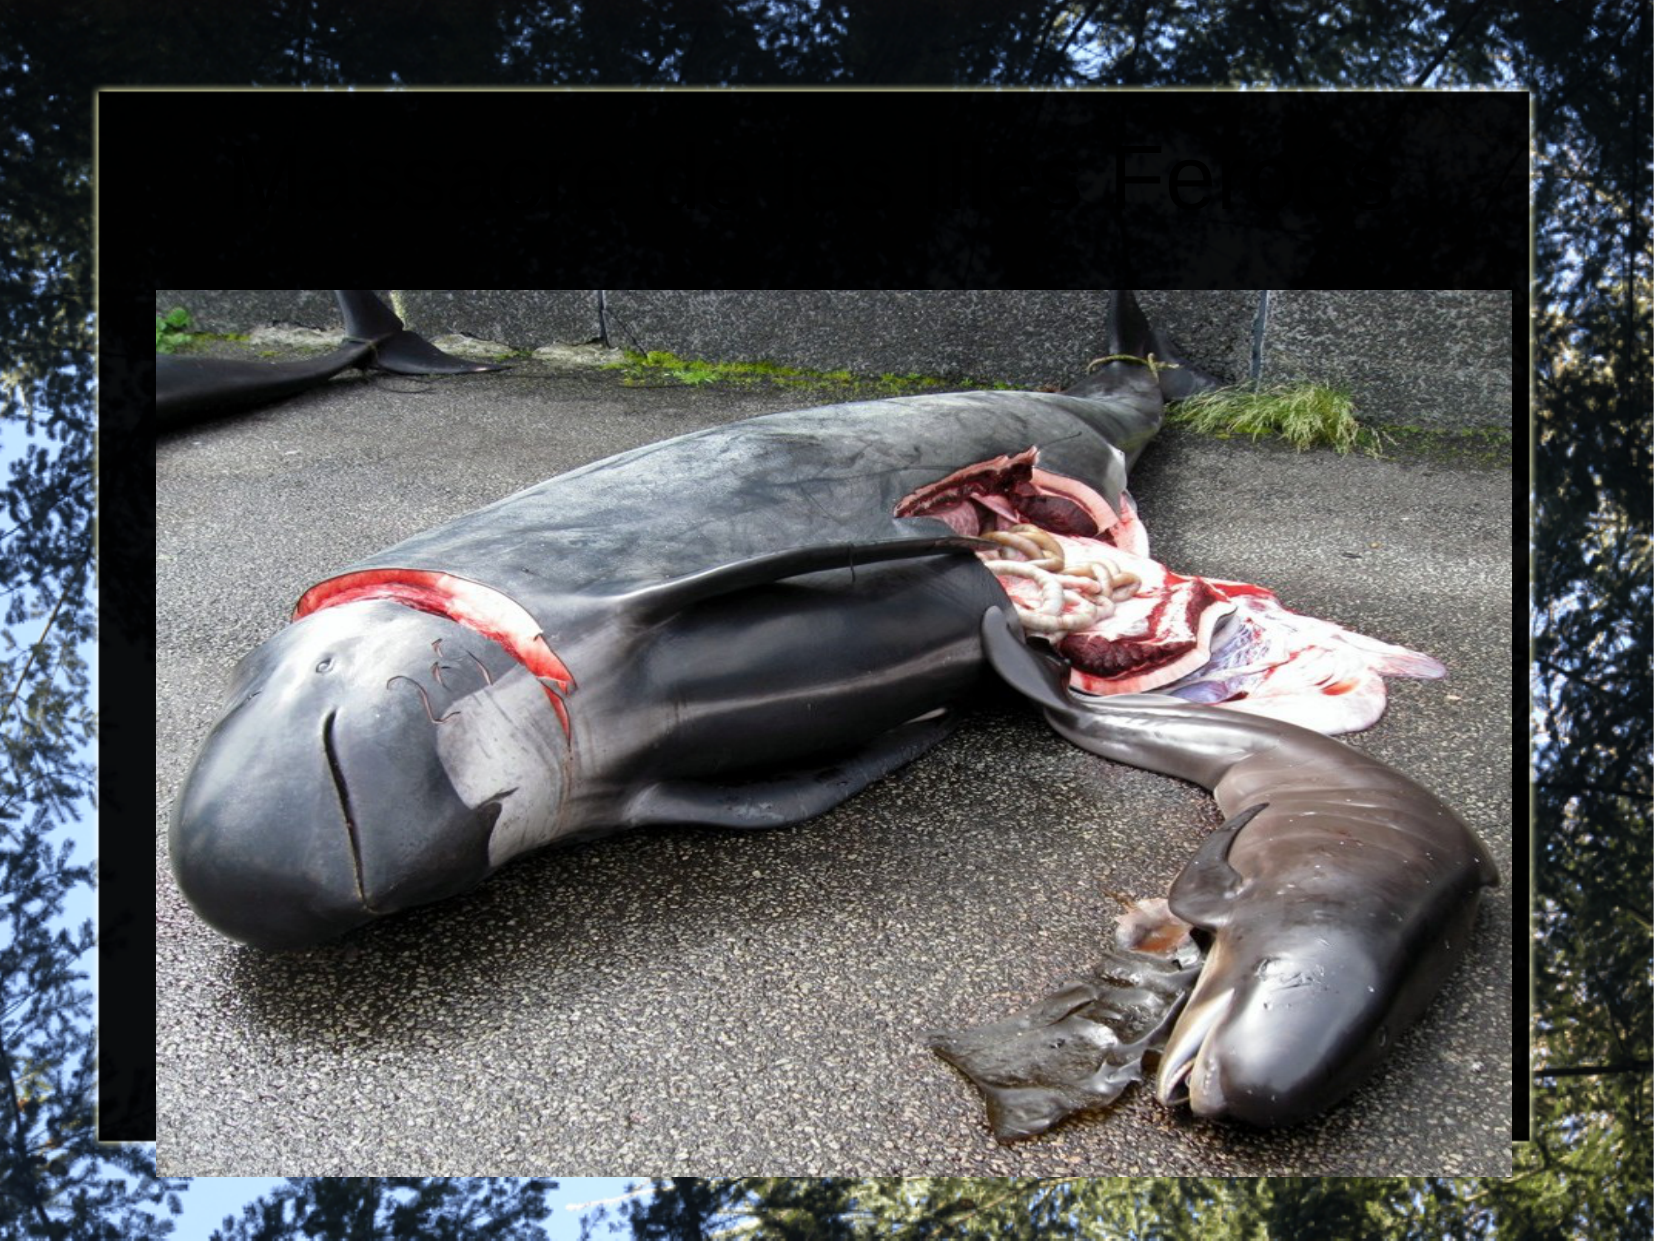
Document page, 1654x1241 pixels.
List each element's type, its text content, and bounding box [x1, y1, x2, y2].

picture [156, 290, 1512, 1177]
title Massacre de les Illes Feroés [88, 88, 1536, 257]
